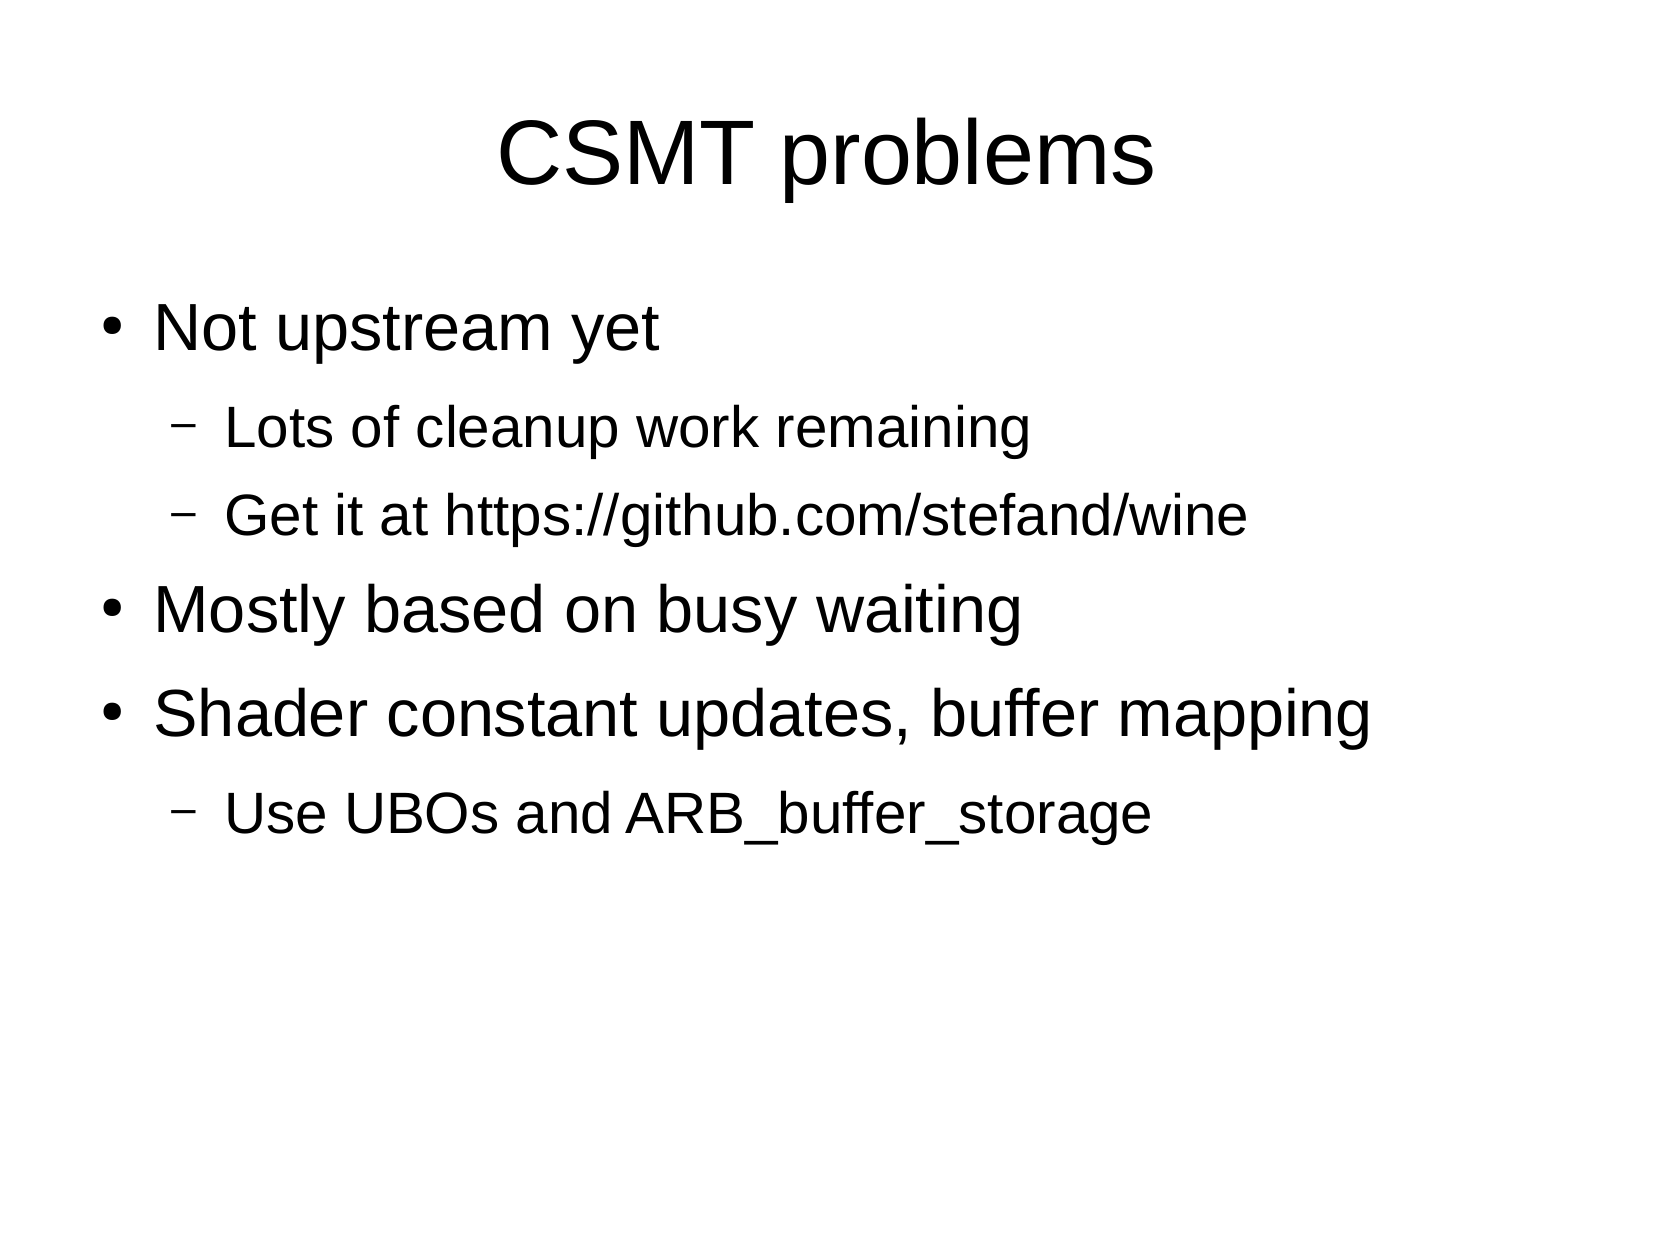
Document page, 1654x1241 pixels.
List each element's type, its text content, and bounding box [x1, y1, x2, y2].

title CSMT problems [82, 49, 1571, 257]
list Not upstream yet Lots of cleanup work remaining Get it at https://github.com/stefand/wine Mostly based on busy waiting Shader constant updates, buffer mapping Use UBOs and ARB_buffer_storage [82, 290, 1571, 1010]
